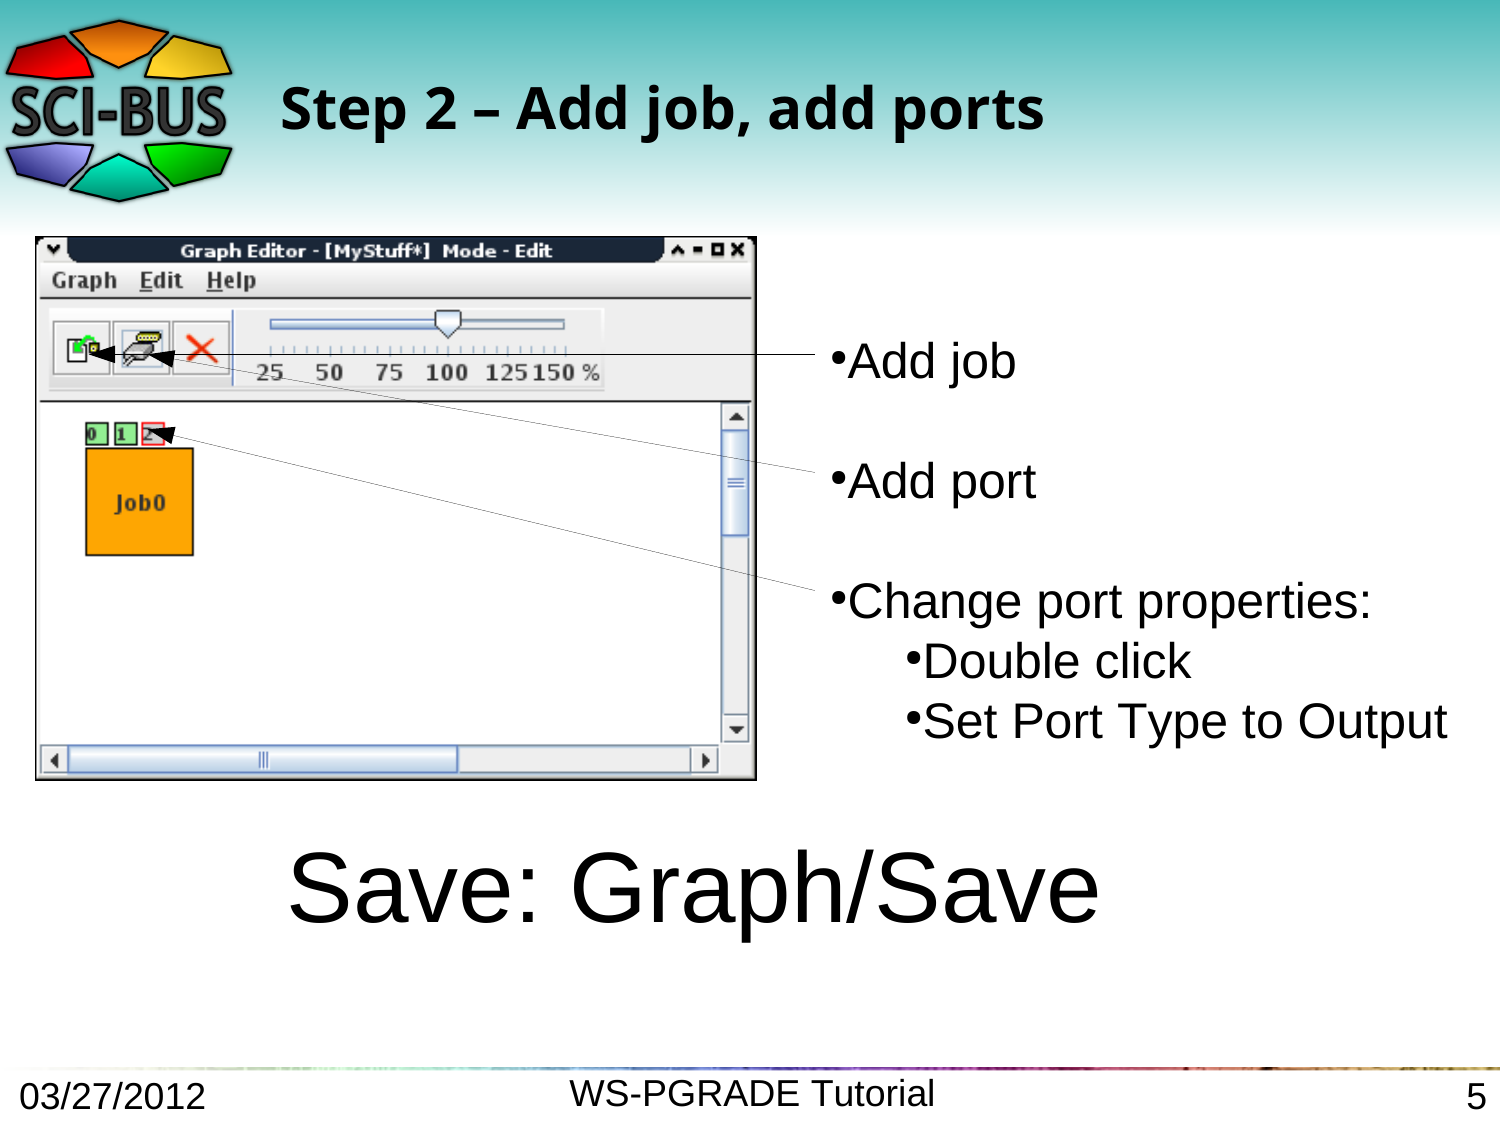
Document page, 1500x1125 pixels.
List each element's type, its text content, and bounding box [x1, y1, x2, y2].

picture [35, 236, 757, 781]
picture [0, 15, 237, 207]
picture [0, 1067, 1500, 1125]
text_box Save: Graph/Save [271, 814, 1229, 950]
picture [175, 355, 757, 461]
text_box Add job Add port Change port properties: Double click Set Port Type to Output [814, 321, 1500, 757]
title Step 2 – Add job, add ports [265, 29, 1477, 183]
